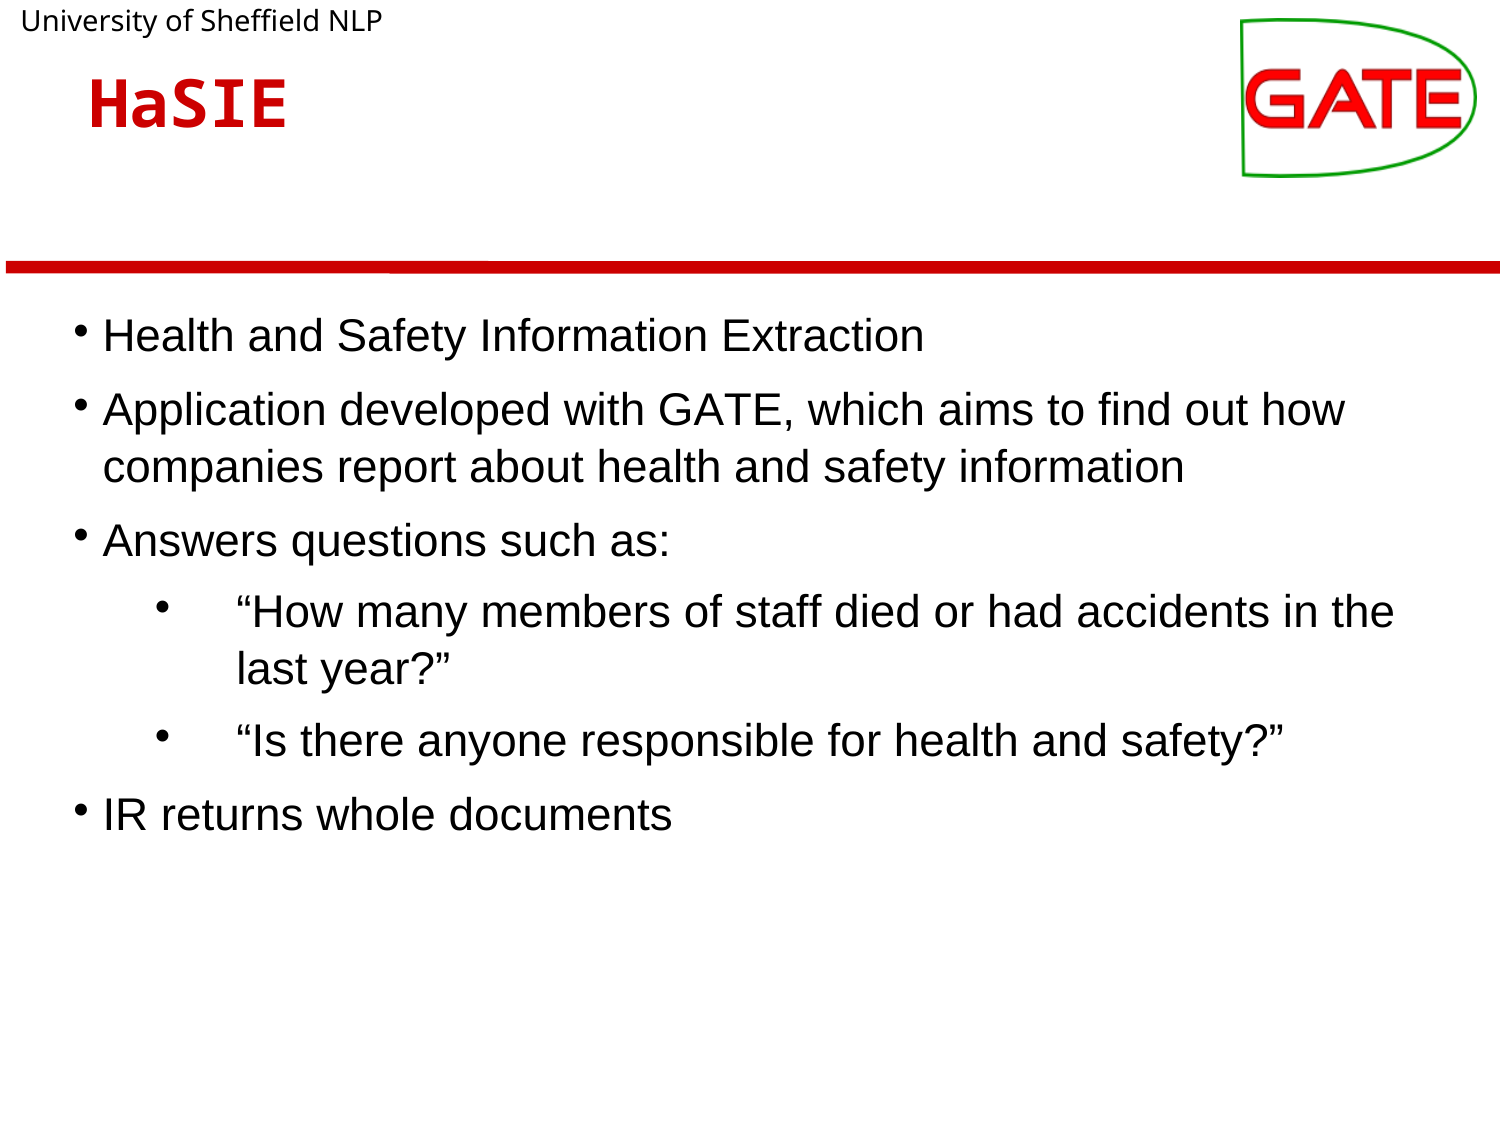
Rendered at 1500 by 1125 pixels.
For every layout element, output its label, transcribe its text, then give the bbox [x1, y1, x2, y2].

list Health and Safety Information Extraction Application developed with GATE, which aims to find out how companies report about health and safety information Answers questions such as: “How many members of staff died or had accidents in the last year?” “Is there anyone responsible for health and safety?” IR returns whole documents [29, 296, 1447, 1063]
title HaSIE [74, 14, 1425, 202]
picture [1425, 18, 1477, 178]
